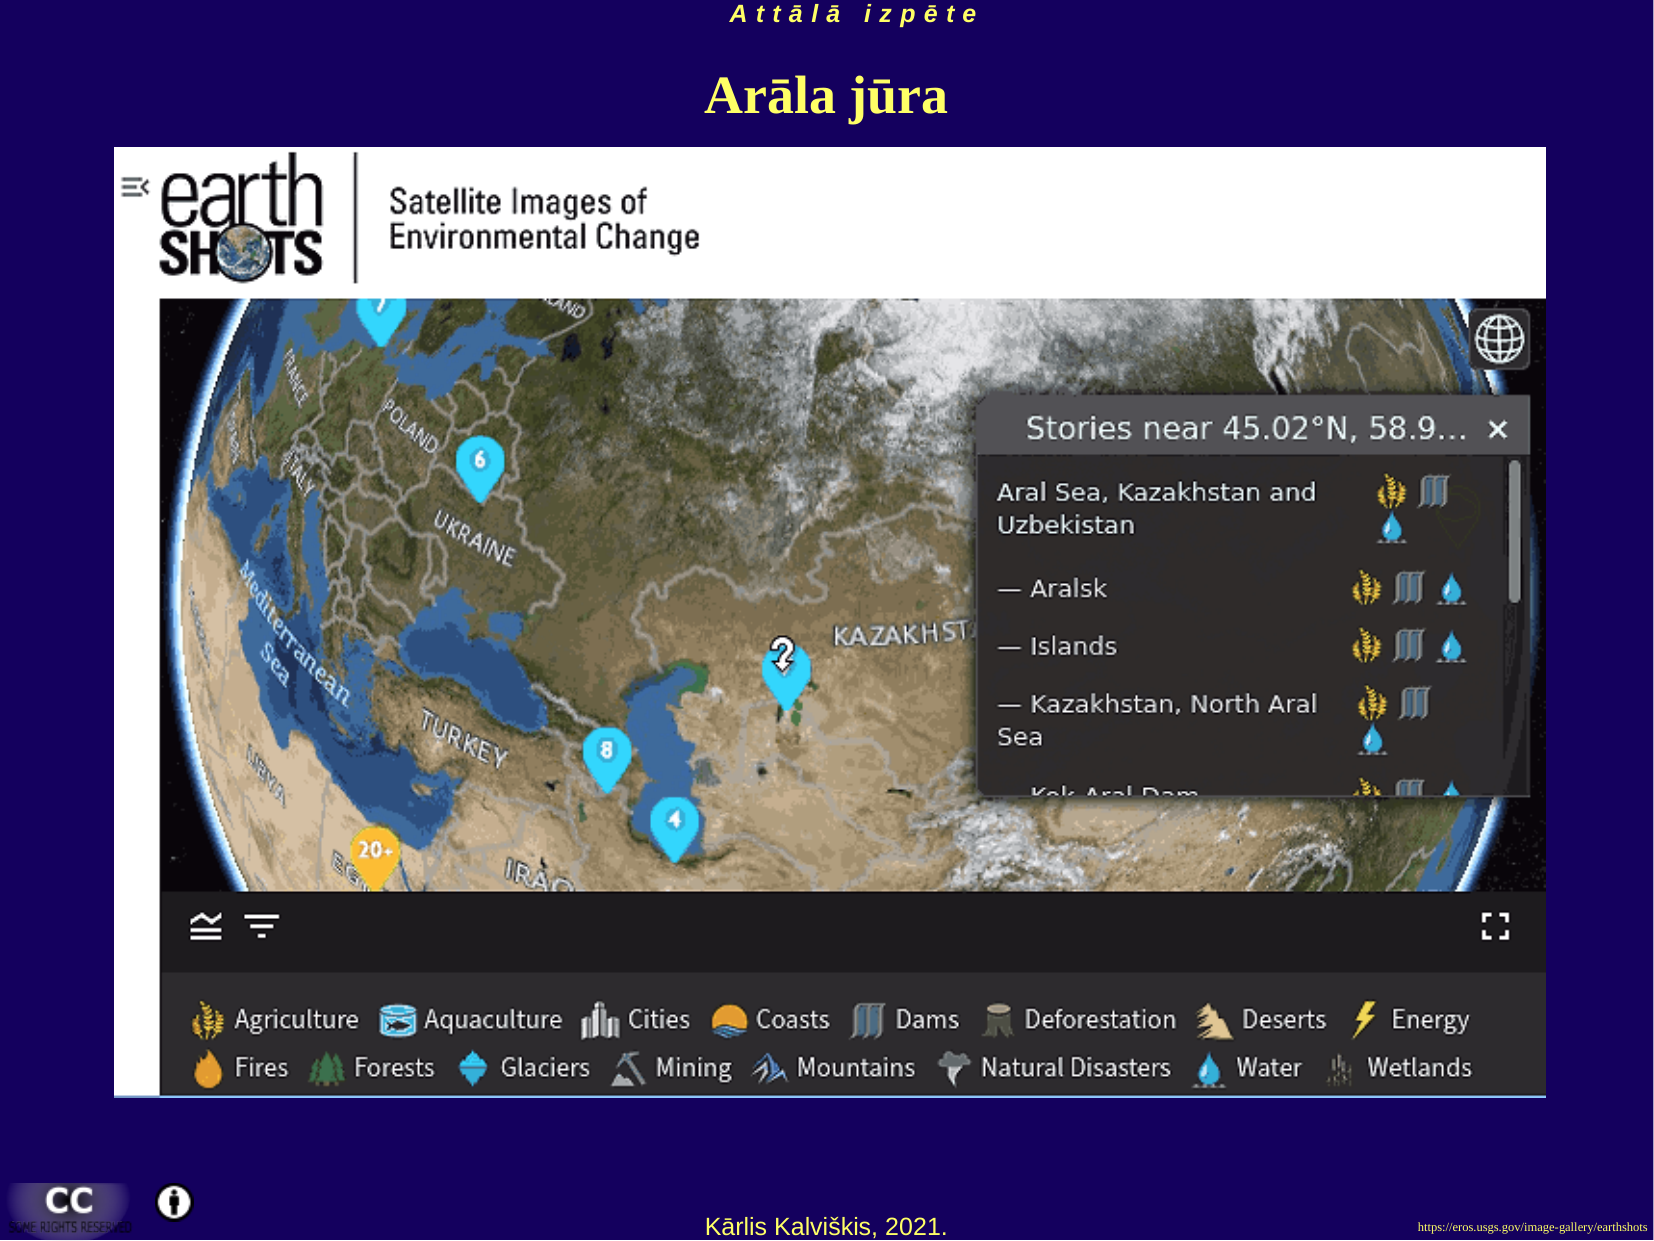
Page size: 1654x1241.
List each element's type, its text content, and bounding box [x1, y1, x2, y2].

title Arāla jūra [120, 65, 1533, 147]
picture [155, 1183, 194, 1222]
picture [114, 147, 1546, 1098]
text_box https://eros.usgs.gov/image-gallery/earthshots [1411, 1214, 1654, 1241]
picture [0, 1183, 141, 1241]
